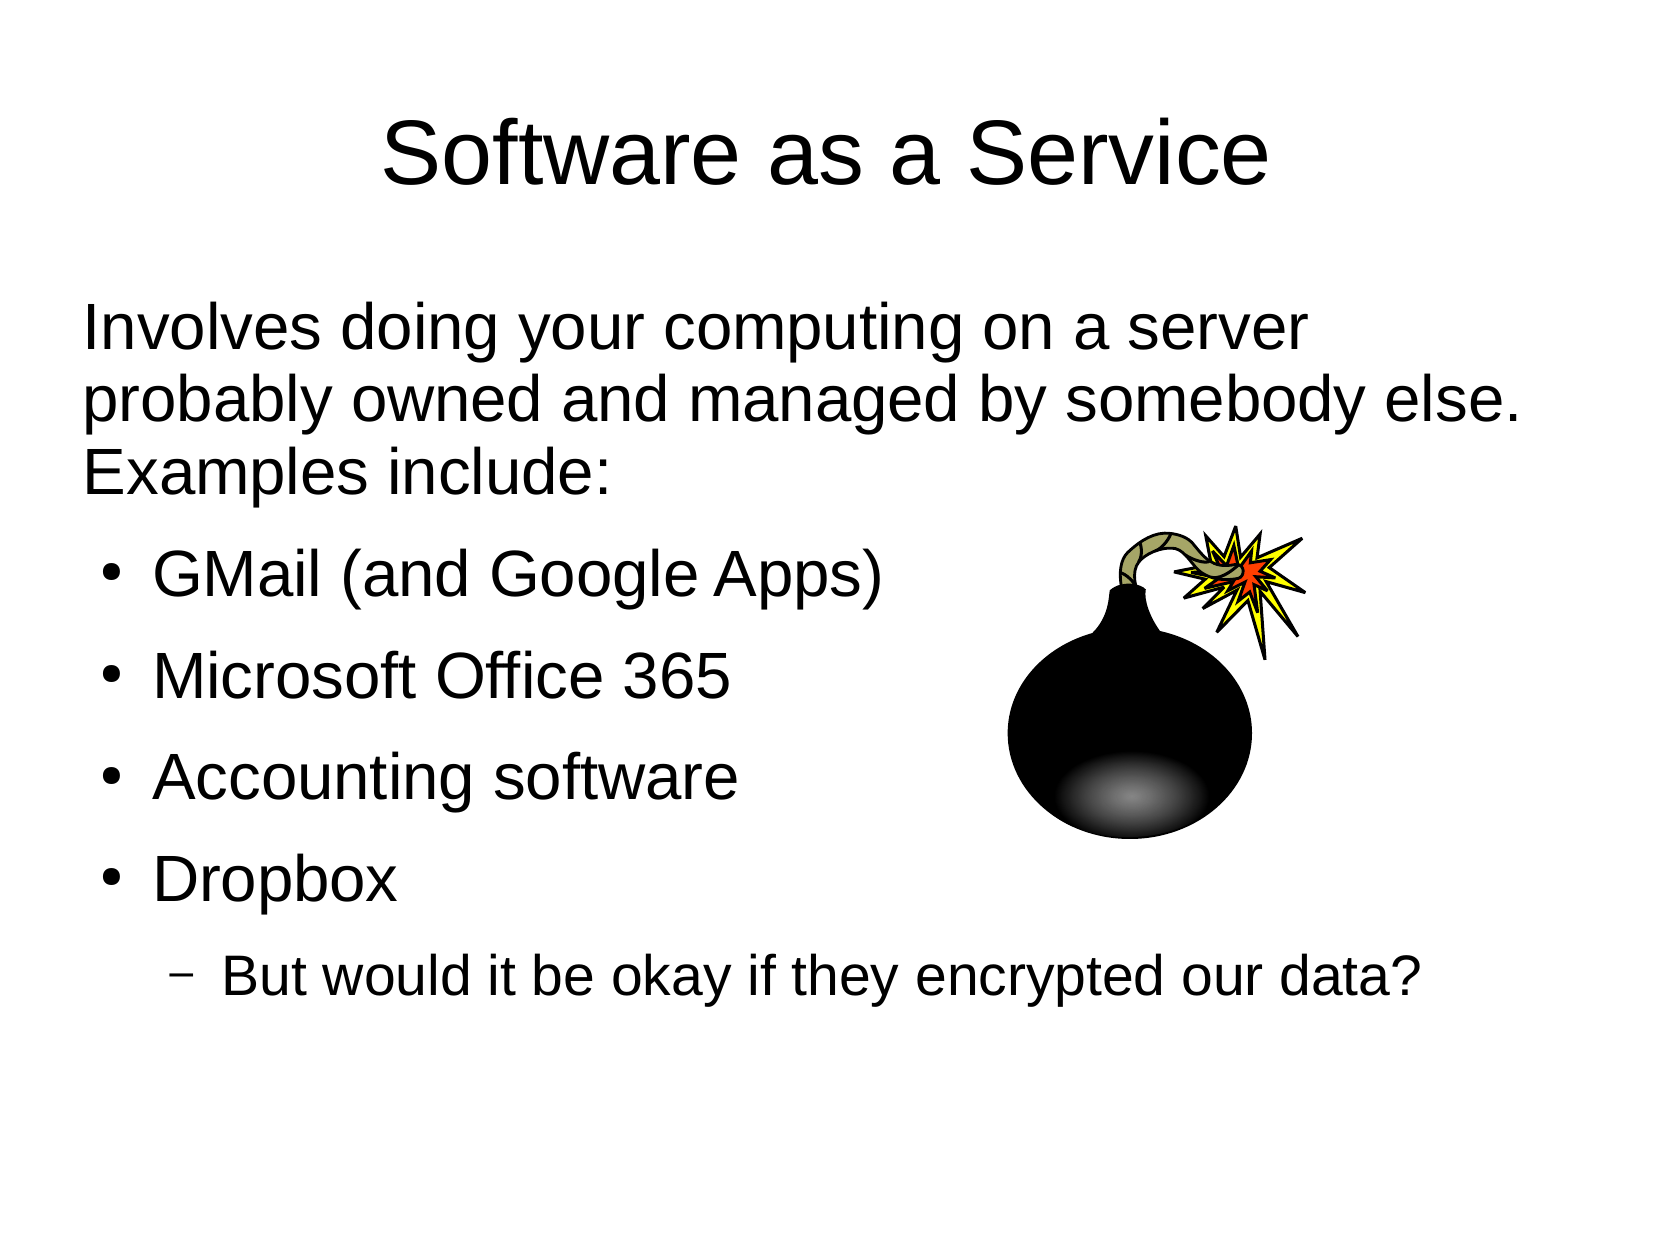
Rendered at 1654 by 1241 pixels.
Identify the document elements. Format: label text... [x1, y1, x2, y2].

picture [968, 507, 1335, 875]
title Software as a Service [82, 49, 1571, 257]
list Involves doing your computing on a server probably owned and managed by somebody else. Examples include: GMail (and Google Apps) Microsoft Office 365 Accounting software Dropbox But would it be okay if they encrypted our data? [82, 290, 1571, 1010]
